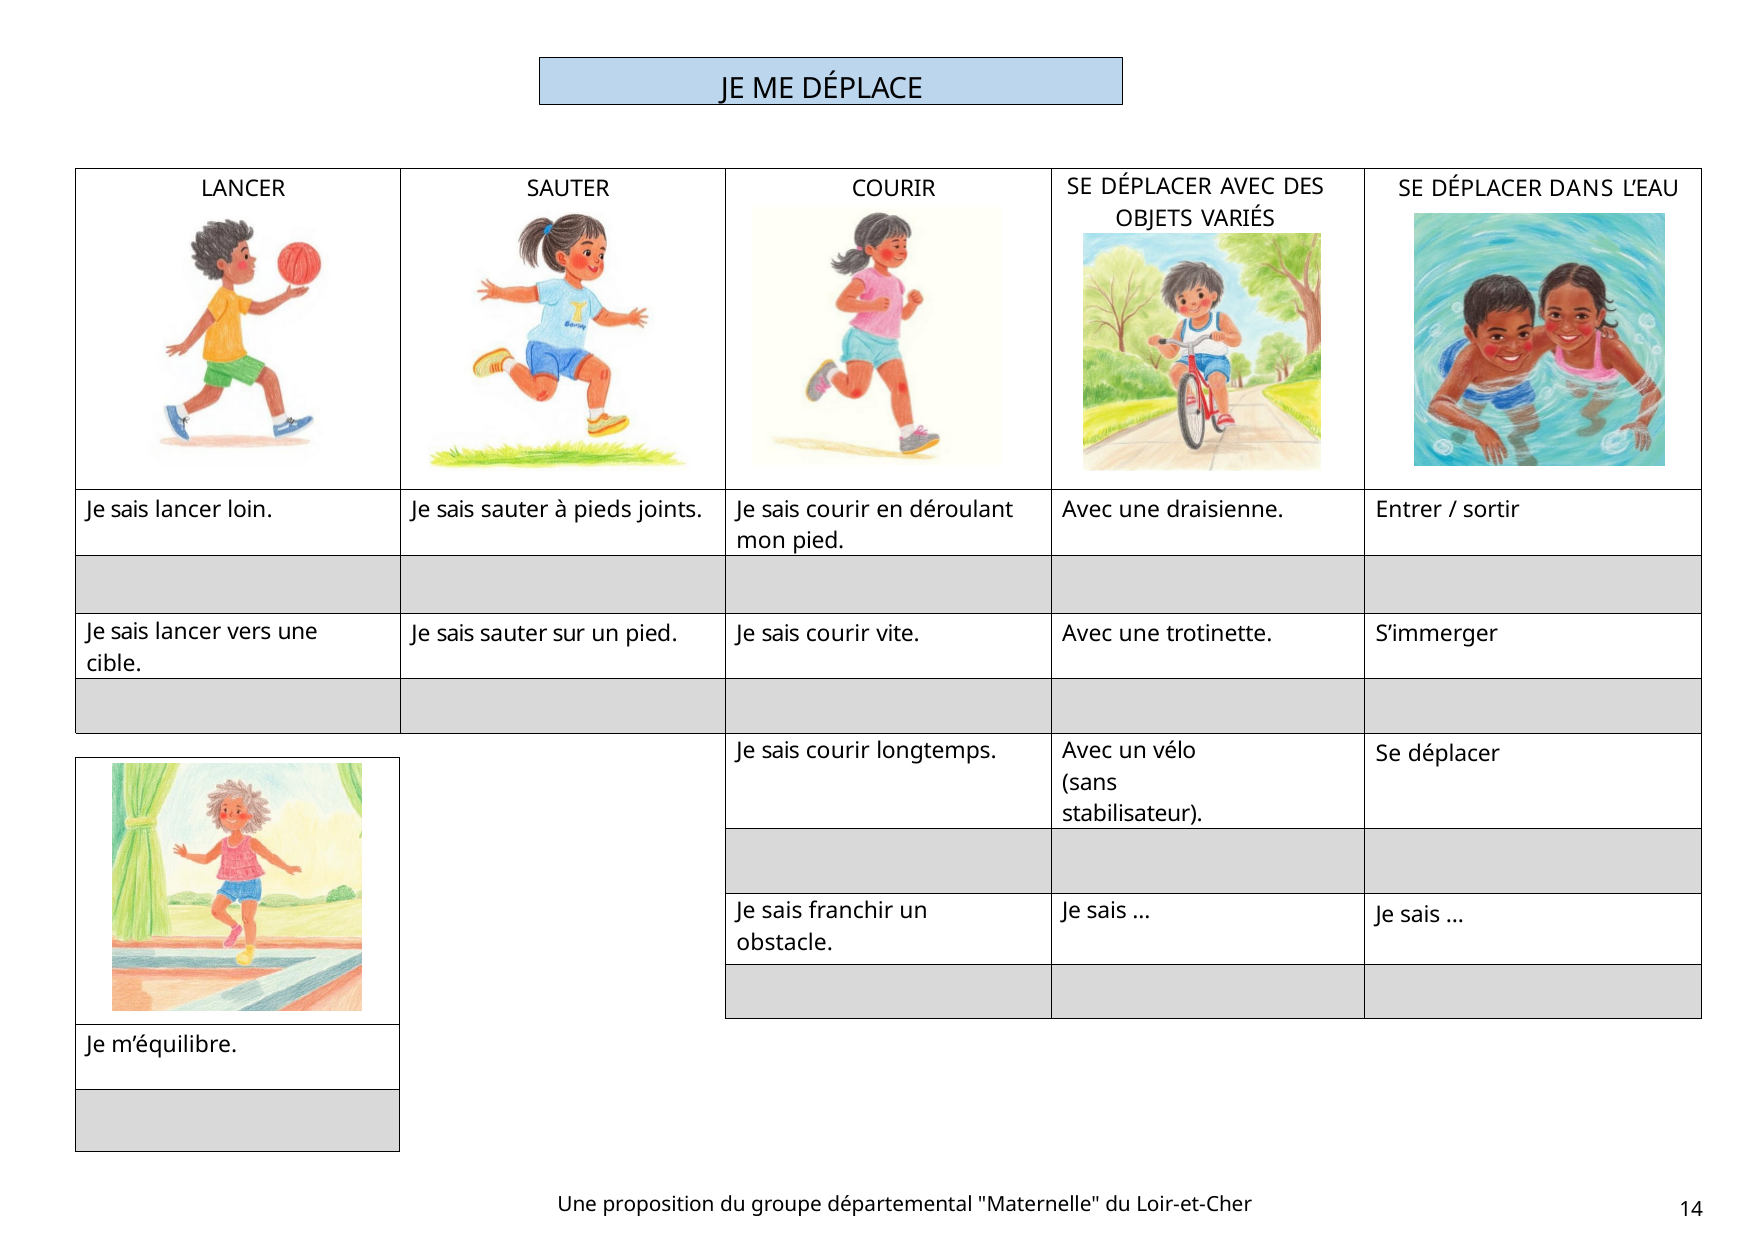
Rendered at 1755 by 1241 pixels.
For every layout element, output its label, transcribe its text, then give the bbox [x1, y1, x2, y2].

table_header SAUTER [401, 169, 725, 489]
text_box JE ME DÉPLACE [539, 57, 1123, 105]
table_cell [1052, 965, 1364, 1018]
table_cell Je sais lancer vers une cible. [76, 614, 400, 678]
table_cell Avec une draisienne. [1052, 490, 1364, 555]
table_cell [76, 556, 400, 613]
table_cell [76, 679, 400, 733]
text_box Une proposition du groupe départemental "Maternelle" du Loir-et-Cher [542, 1182, 1307, 1223]
picture [752, 207, 1002, 471]
table_cell Entrer / sortir [1365, 490, 1701, 555]
picture [111, 217, 378, 471]
table_cell Avec un vélo (sans stabilisateur). [1052, 734, 1364, 828]
picture [427, 211, 695, 478]
table_cell [1052, 679, 1364, 733]
table_cell [1365, 965, 1701, 1018]
table_header SE DÉPLACER AVEC DES OBJETS VARIÉS [1052, 169, 1364, 489]
table_header COURIR [726, 169, 1051, 489]
table_cell [1365, 829, 1701, 893]
table_cell Je sais sauter à pieds joints. [401, 490, 725, 555]
table_cell [1052, 829, 1364, 893]
table_cell [401, 556, 725, 613]
table_cell Je sais courir longtemps. [726, 734, 1051, 828]
table_cell Je sais lancer loin. [76, 490, 400, 555]
table_cell [76, 734, 725, 1018]
table_header LANCER [76, 169, 400, 489]
table_cell [726, 556, 1051, 613]
picture [1414, 213, 1665, 466]
table_cell Je sais courir vite. [726, 614, 1051, 678]
table_cell S’immerger [1365, 614, 1701, 678]
table_cell Je sais … [1365, 894, 1701, 964]
picture [1083, 233, 1321, 471]
table_cell [401, 679, 725, 733]
table_header SE DÉPLACER DANS L’EAU [1365, 169, 1701, 489]
table_cell Je sais courir en déroulant mon pied. [726, 490, 1051, 555]
table_cell [726, 679, 1051, 733]
table_cell Je sais … [1052, 894, 1364, 964]
table_cell [726, 829, 1051, 893]
table_cell Je sais sauter sur un pied. [401, 614, 725, 678]
picture [112, 763, 362, 1011]
text_box 14 [1664, 1188, 1729, 1228]
table_cell [76, 1090, 399, 1151]
table_cell [1365, 679, 1701, 733]
table_cell [1365, 556, 1701, 613]
table_cell Je sais franchir un obstacle. [726, 894, 1051, 964]
table_cell Avec une trotinette. [1052, 614, 1364, 678]
table_cell Se déplacer [1365, 734, 1701, 828]
table_cell [726, 965, 1051, 1018]
table_cell [1052, 556, 1364, 613]
table_header [76, 758, 399, 1024]
table_cell Je m’équilibre. [76, 1025, 399, 1089]
